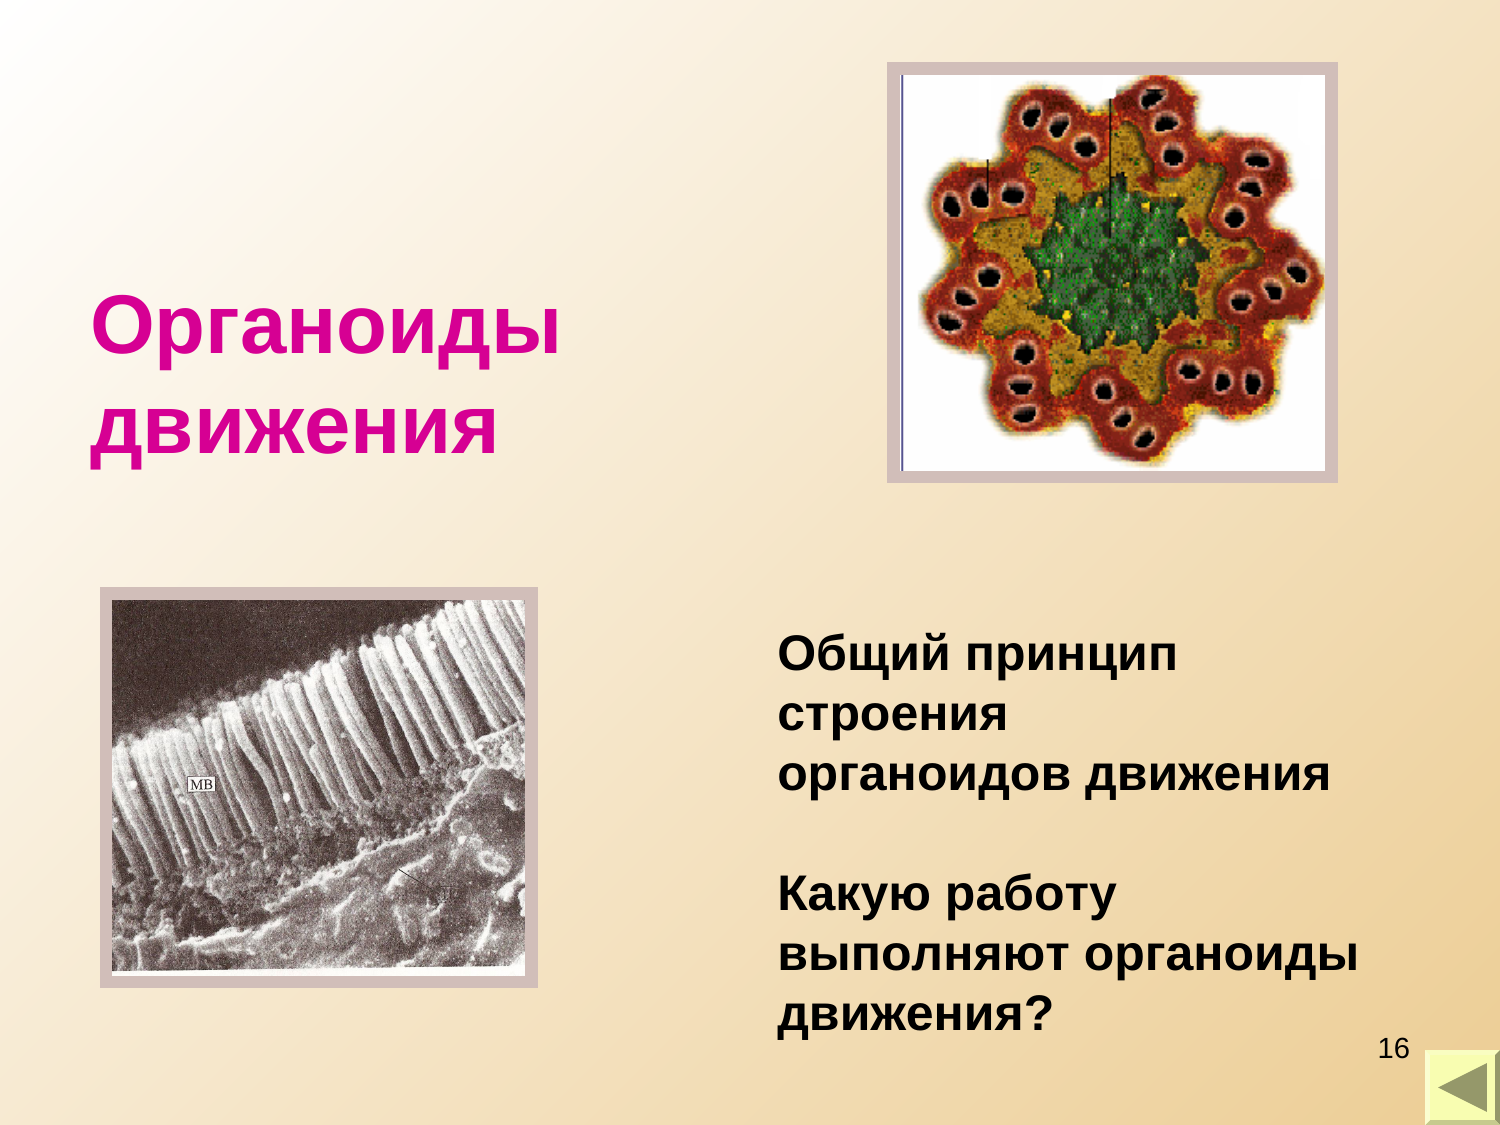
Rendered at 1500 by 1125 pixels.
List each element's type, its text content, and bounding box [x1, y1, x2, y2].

text_box [1427, 1050, 1500, 1125]
text_box Органоиды движения [75, 262, 601, 478]
picture [112, 600, 526, 976]
text_box Общий принцип строения органоидов движения Какую работу выполняют органоиды движения? [762, 612, 1388, 1048]
picture [900, 75, 1326, 471]
